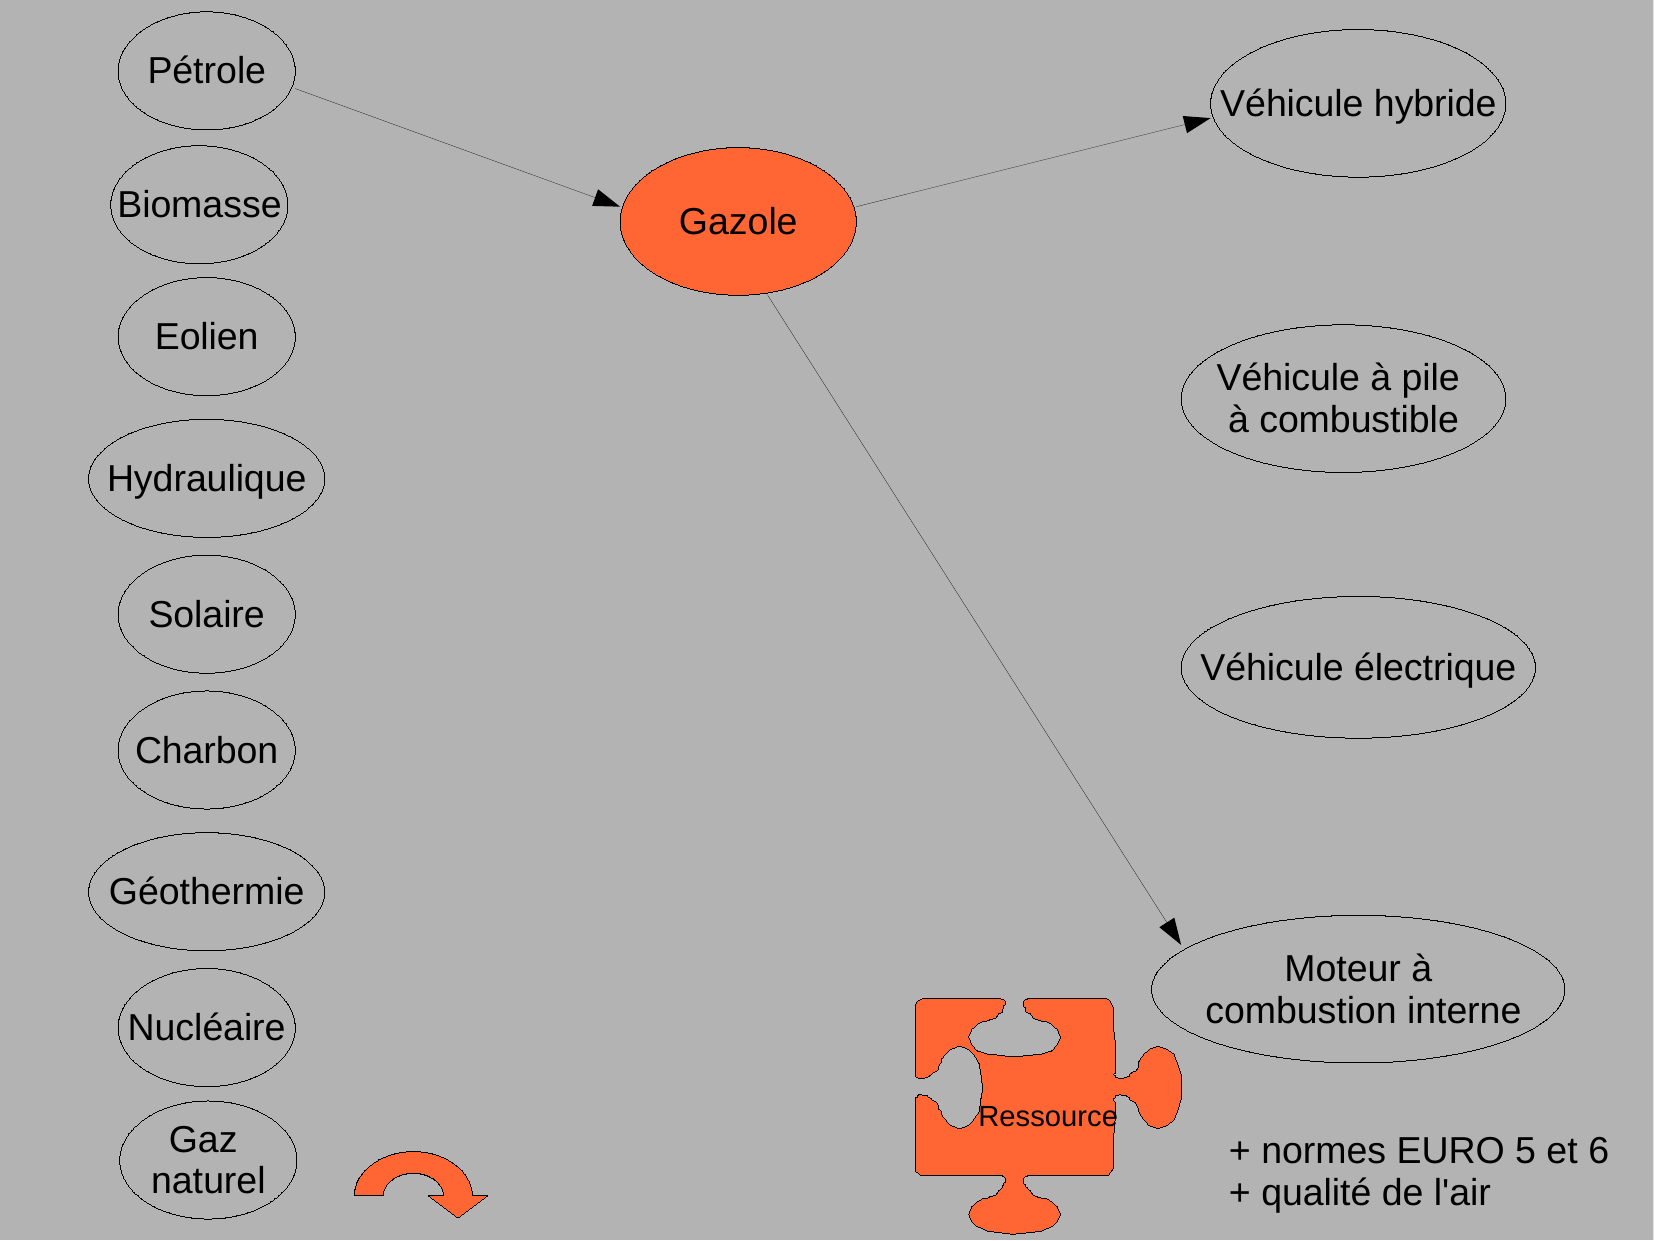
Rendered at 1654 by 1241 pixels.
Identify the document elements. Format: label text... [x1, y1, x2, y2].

text_box Véhicule électrique [1181, 596, 1536, 739]
text_box Véhicule hybride [1210, 29, 1506, 178]
text_box Géothermie [88, 832, 325, 951]
text_box Hydraulique [88, 419, 325, 538]
text_box Pétrole [118, 11, 296, 130]
text_box Eolien [118, 277, 296, 396]
text_box Ressource [915, 998, 1182, 1235]
text_box Solaire [118, 555, 296, 674]
text_box Biomasse [110, 145, 288, 264]
text_box Gaz naturel [119, 1100, 297, 1220]
text_box Gazole [620, 147, 857, 296]
text_box + normes EURO 5 et 6 + qualité de l'air [1214, 1122, 1625, 1221]
text_box [354, 1151, 488, 1218]
text_box Nucléaire [118, 968, 296, 1087]
text_box Moteur à combustion interne [1151, 915, 1565, 1063]
text_box Charbon [118, 690, 296, 810]
text_box Véhicule à pile à combustible [1181, 324, 1506, 473]
